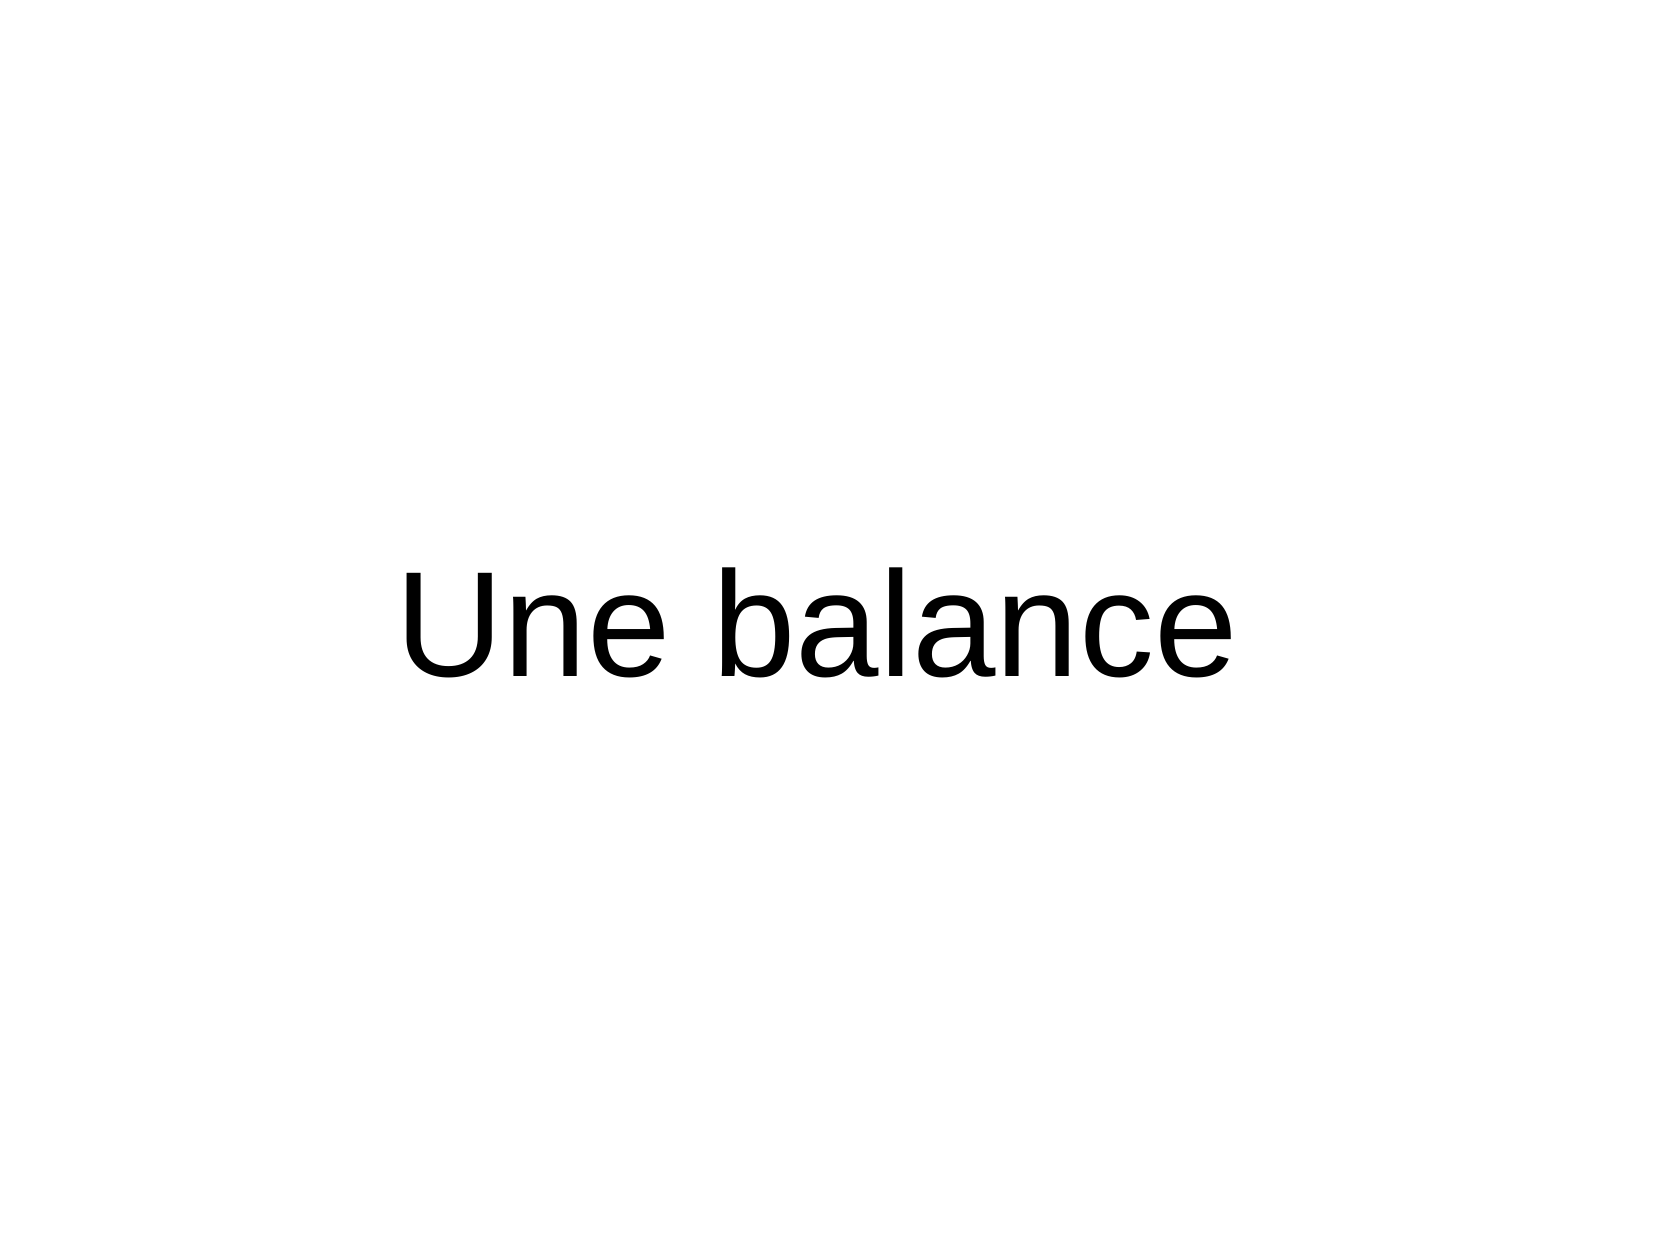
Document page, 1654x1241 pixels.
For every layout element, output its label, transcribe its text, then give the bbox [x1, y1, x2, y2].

text_box Une balance [380, 533, 1279, 717]
